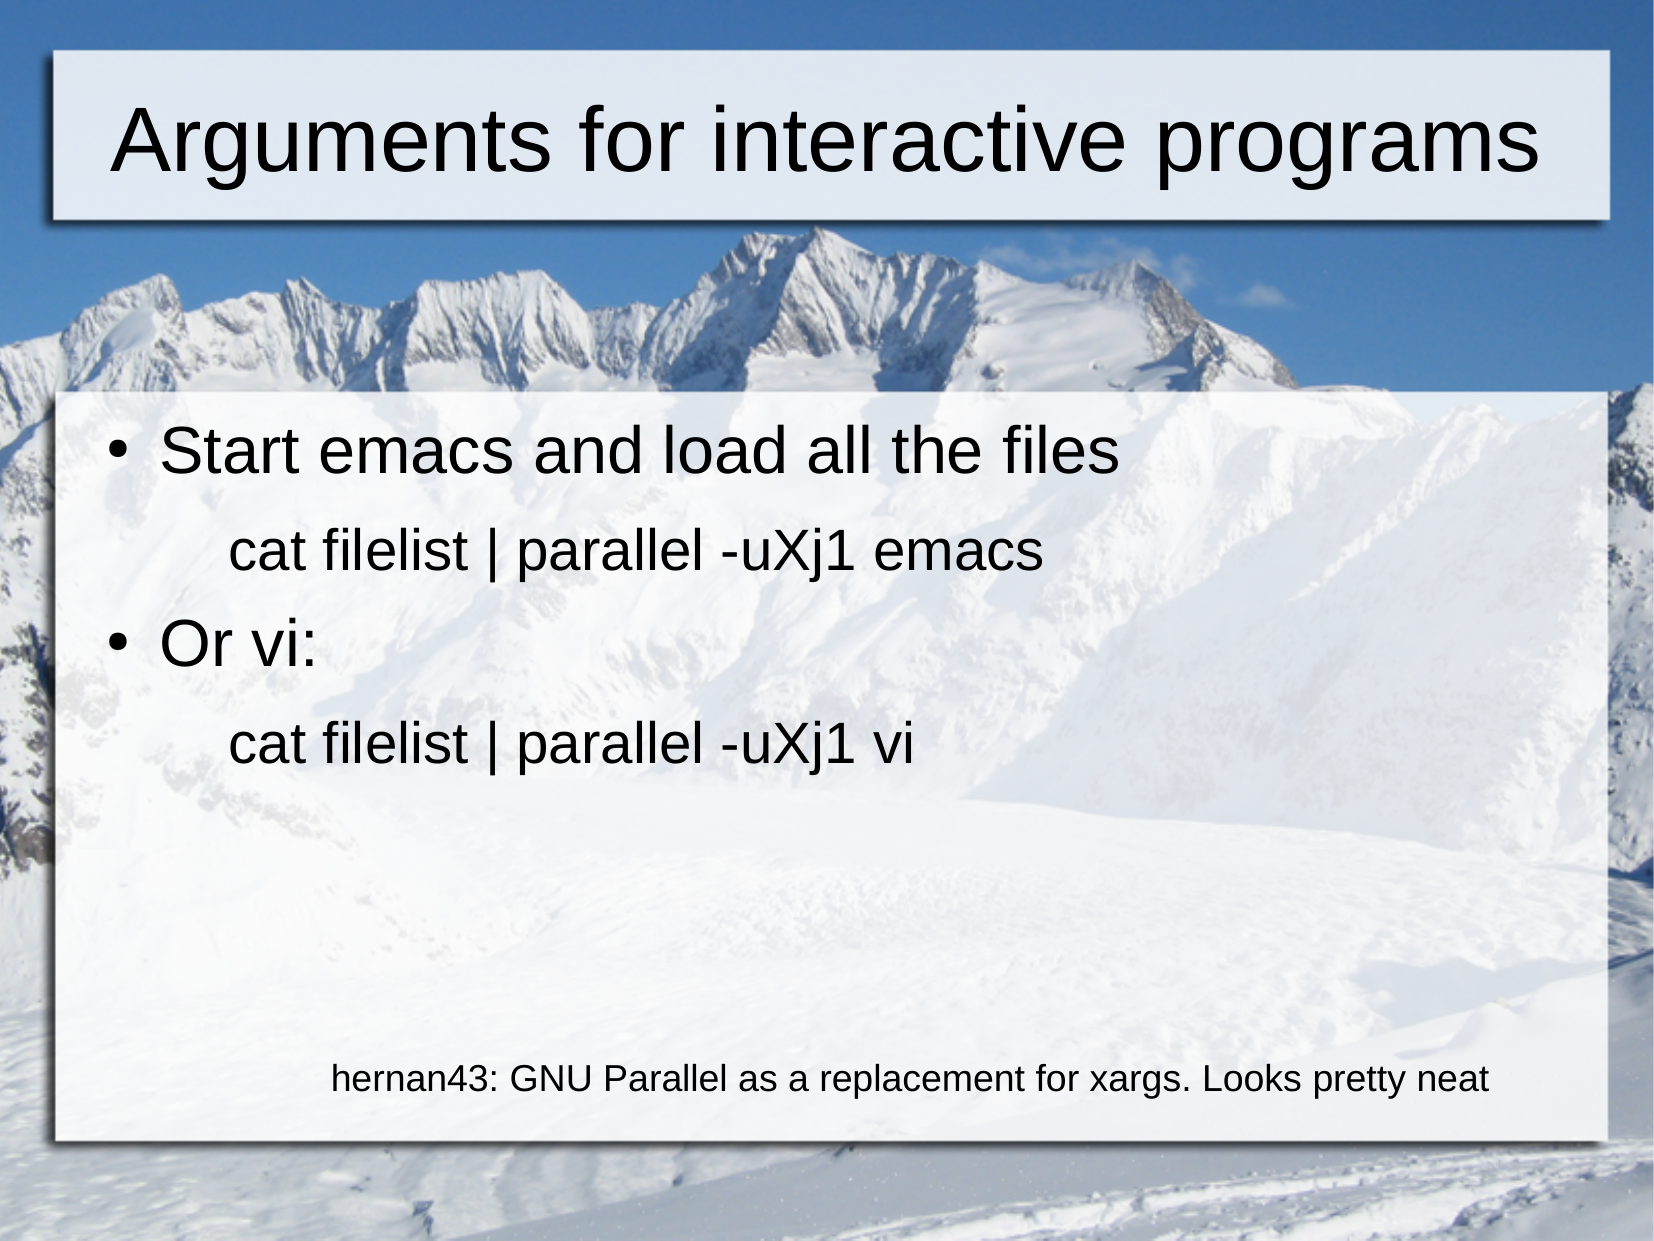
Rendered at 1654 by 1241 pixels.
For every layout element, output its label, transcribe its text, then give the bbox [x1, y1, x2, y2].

title Arguments for interactive programs [59, 68, 1595, 212]
text_box hernan43‎: GNU Parallel as a replacement for xargs. Looks pretty neat [305, 1050, 1505, 1149]
list Start emacs and load all the files cat filelist | parallel -uXj1 emacs Or vi: cat filelist | parallel -uXj1 vi [88, 413, 1571, 1218]
picture [0, 0, 1654, 1241]
